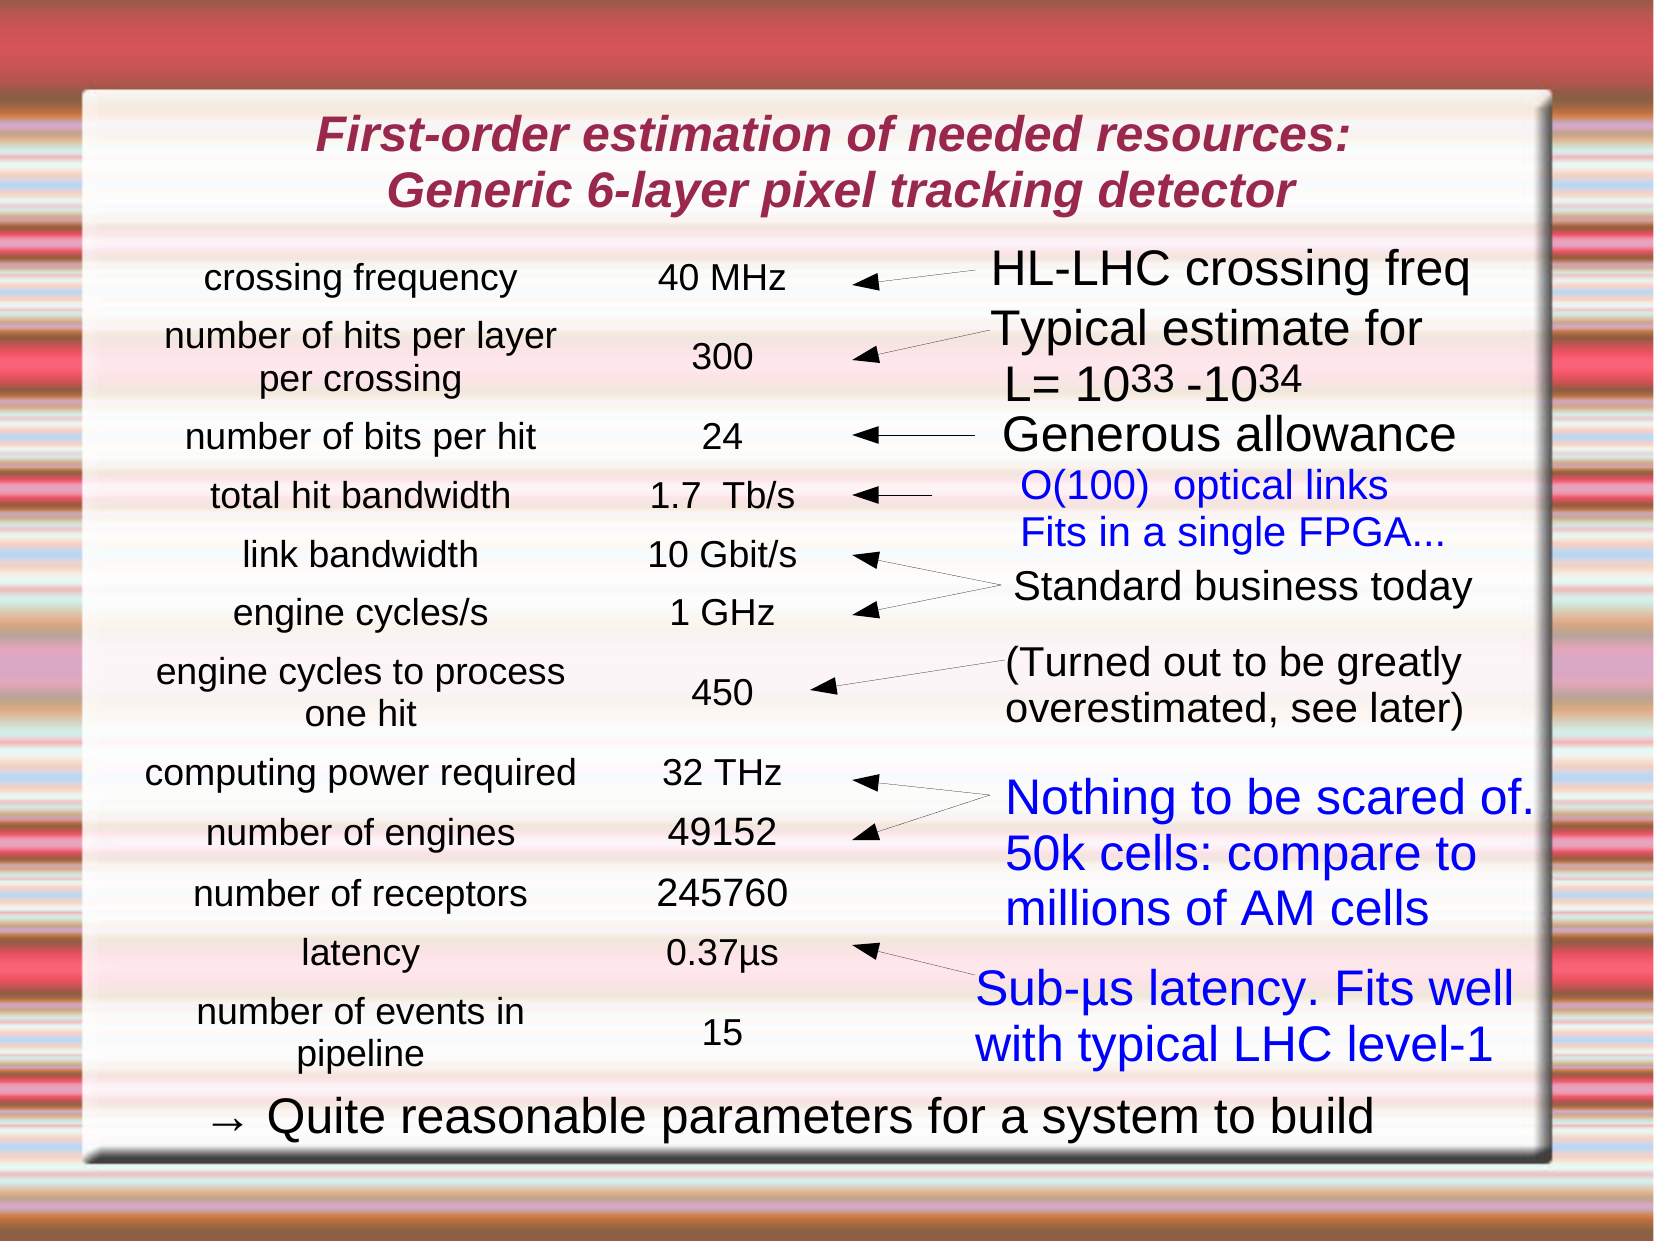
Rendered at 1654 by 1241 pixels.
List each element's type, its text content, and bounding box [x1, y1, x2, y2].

table_cell computing power required [129, 743, 593, 801]
text_box Sub-µs latency. Fits well with typical LHC level-1 [975, 960, 1516, 1072]
text_box Typical estimate for L= 1033 -1034 [990, 300, 1530, 413]
table_cell link bandwidth [129, 525, 593, 583]
table_cell 300 [593, 307, 852, 407]
table_header 40 MHz [593, 248, 852, 307]
table_cell number of engines [129, 801, 593, 862]
table_cell 15 [593, 982, 852, 1083]
table_cell 49152 [593, 801, 852, 862]
table_header crossing frequency [129, 248, 593, 307]
table_cell number of receptors [129, 862, 593, 923]
text_box Standard business today [1013, 562, 1473, 610]
table_cell 1 GHz [593, 583, 852, 642]
text_box Generous allowance [1001, 406, 1458, 462]
table_cell number of events in pipeline [129, 982, 593, 1083]
table_cell engine cycles/s [129, 583, 593, 642]
text_box Nothing to be scared of. 50k cells: compare to millions of AM cells [1005, 769, 1537, 937]
list → Quite reasonable parameters for a system to build [120, 1088, 1411, 1201]
table_cell 24 [593, 407, 852, 466]
text_box HL-LHC crossing freq [990, 240, 1531, 316]
table_cell 450 [593, 642, 852, 743]
table_cell 10 Gbit/s [593, 525, 852, 583]
table_cell engine cycles to process one hit [129, 642, 593, 743]
table_cell number of hits per layer per crossing [129, 307, 593, 407]
text_box O(100) optical links Fits in a single FPGA... [1020, 461, 1447, 556]
title First-order estimation of needed resources: Generic 6-layer pixel tracking detector [135, 99, 1548, 226]
table_cell 245760 [593, 862, 852, 923]
table_cell latency [129, 923, 593, 982]
table_cell number of bits per hit [129, 407, 593, 466]
table_cell 32 THz [593, 743, 852, 801]
table_cell 0.37µs [593, 923, 852, 982]
table_cell 1.7 Tb/s [593, 466, 852, 525]
table_cell total hit bandwidth [129, 466, 593, 525]
picture [0, 0, 1654, 1241]
text_box (Turned out to be greatly overestimated, see later) [1005, 638, 1474, 732]
